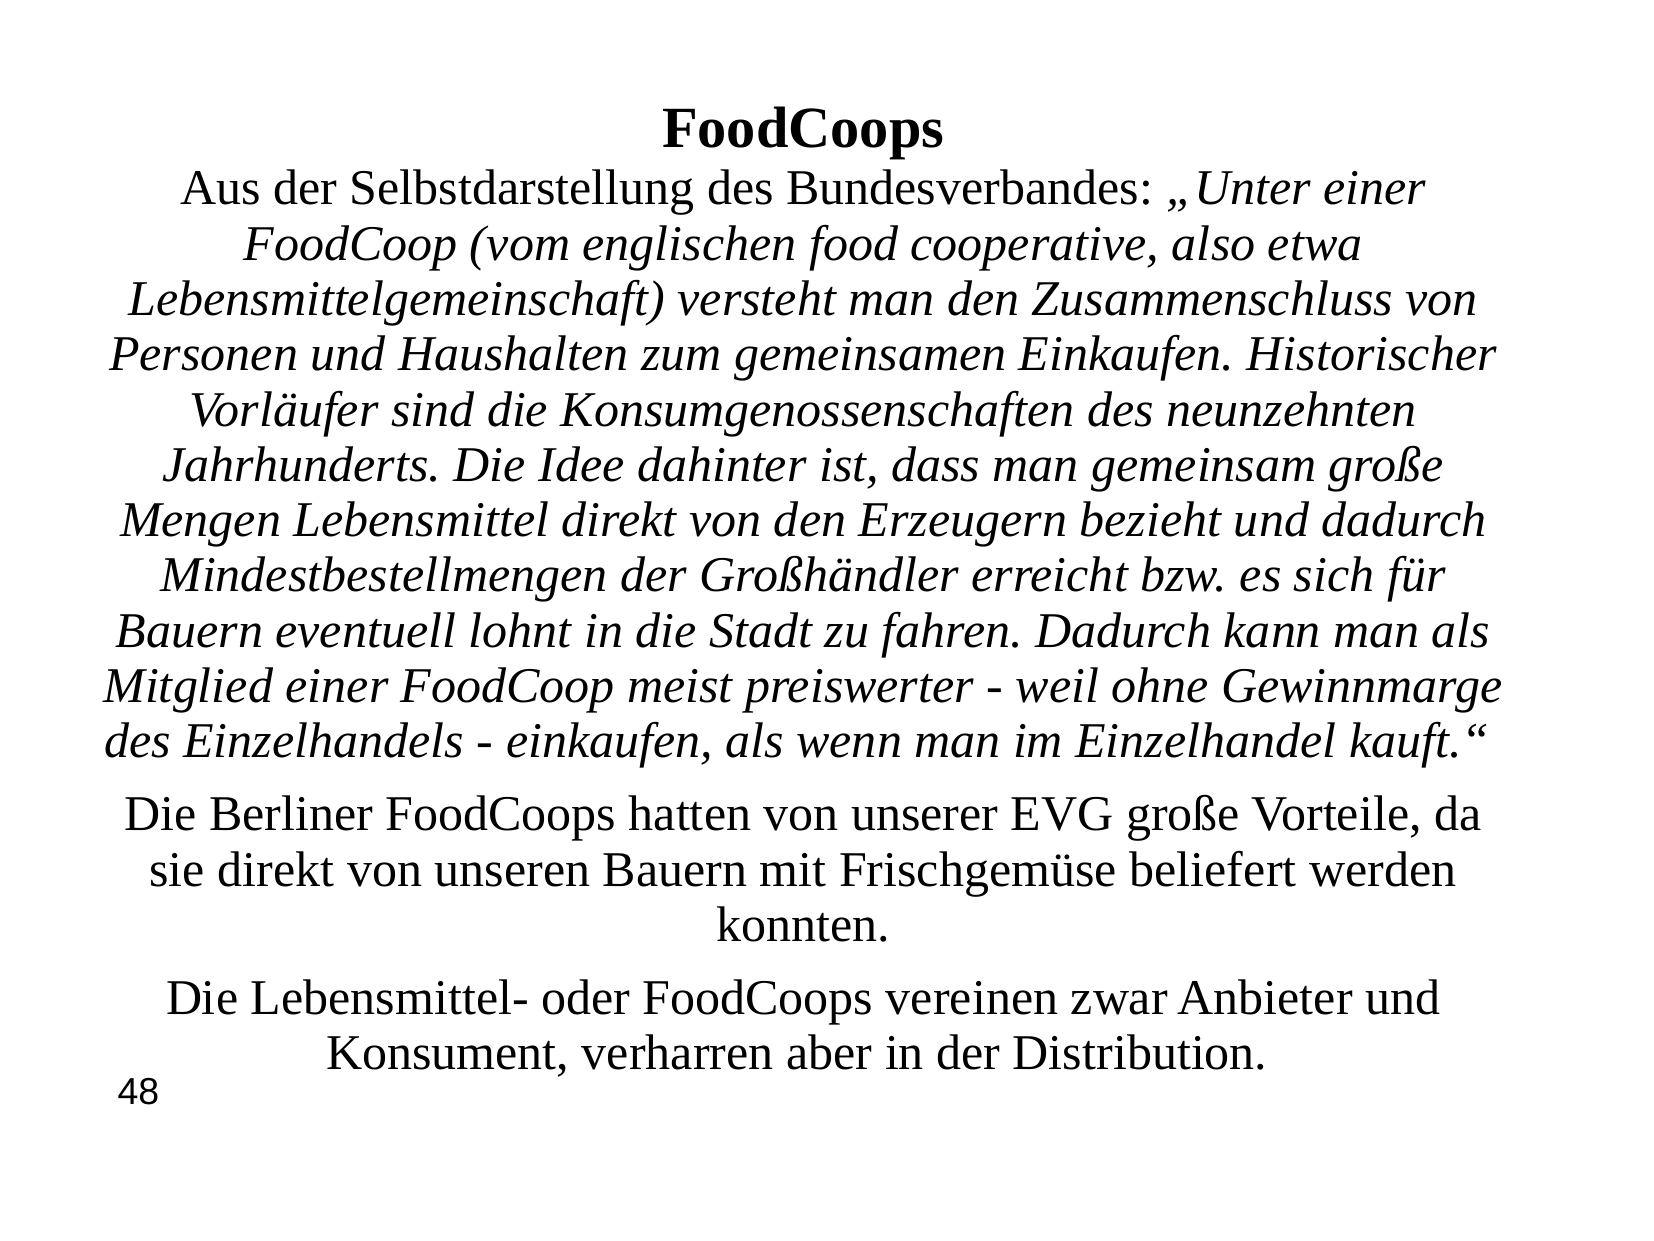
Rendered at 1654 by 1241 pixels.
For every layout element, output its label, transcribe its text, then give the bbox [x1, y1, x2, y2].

text_box FoodCoops Aus der Selbstdarstellung des Bundesverbandes: „Unter einer FoodCoop (vom englischen food cooperative, also etwa Lebensmittelgemeinschaft) versteht man den Zusammenschluss von Personen und Haushalten zum gemeinsamen Einkaufen. Historischer Vorläufer sind die Konsumgenossenschaften des neunzehnten Jahrhunderts. Die Idee dahinter ist, dass man gemeinsam große Mengen Lebensmittel direkt von den Erzeugern bezieht und dadurch Mindestbestellmengen der Großhändler erreicht bzw. es sich für Bauern eventuell lohnt in die Stadt zu fahren. Dadurch kann man als Mitglied einer FoodCoop meist preiswerter - weil ohne Gewinnmarge des Einzelhandels - einkaufen, als wenn man im Einzelhandel kauft.“ Die Berliner FoodCoops hatten von unserer EVG große Vorteile, da sie direkt von unseren Bauern mit Frischgemüse beliefert werden konnten. Die Lebensmittel- oder FoodCoops vereinen zwar Anbieter und Konsument, verharren aber in der Distribution. [88, 88, 1536, 1088]
text_box <Nummer> [102, 1062, 321, 1120]
